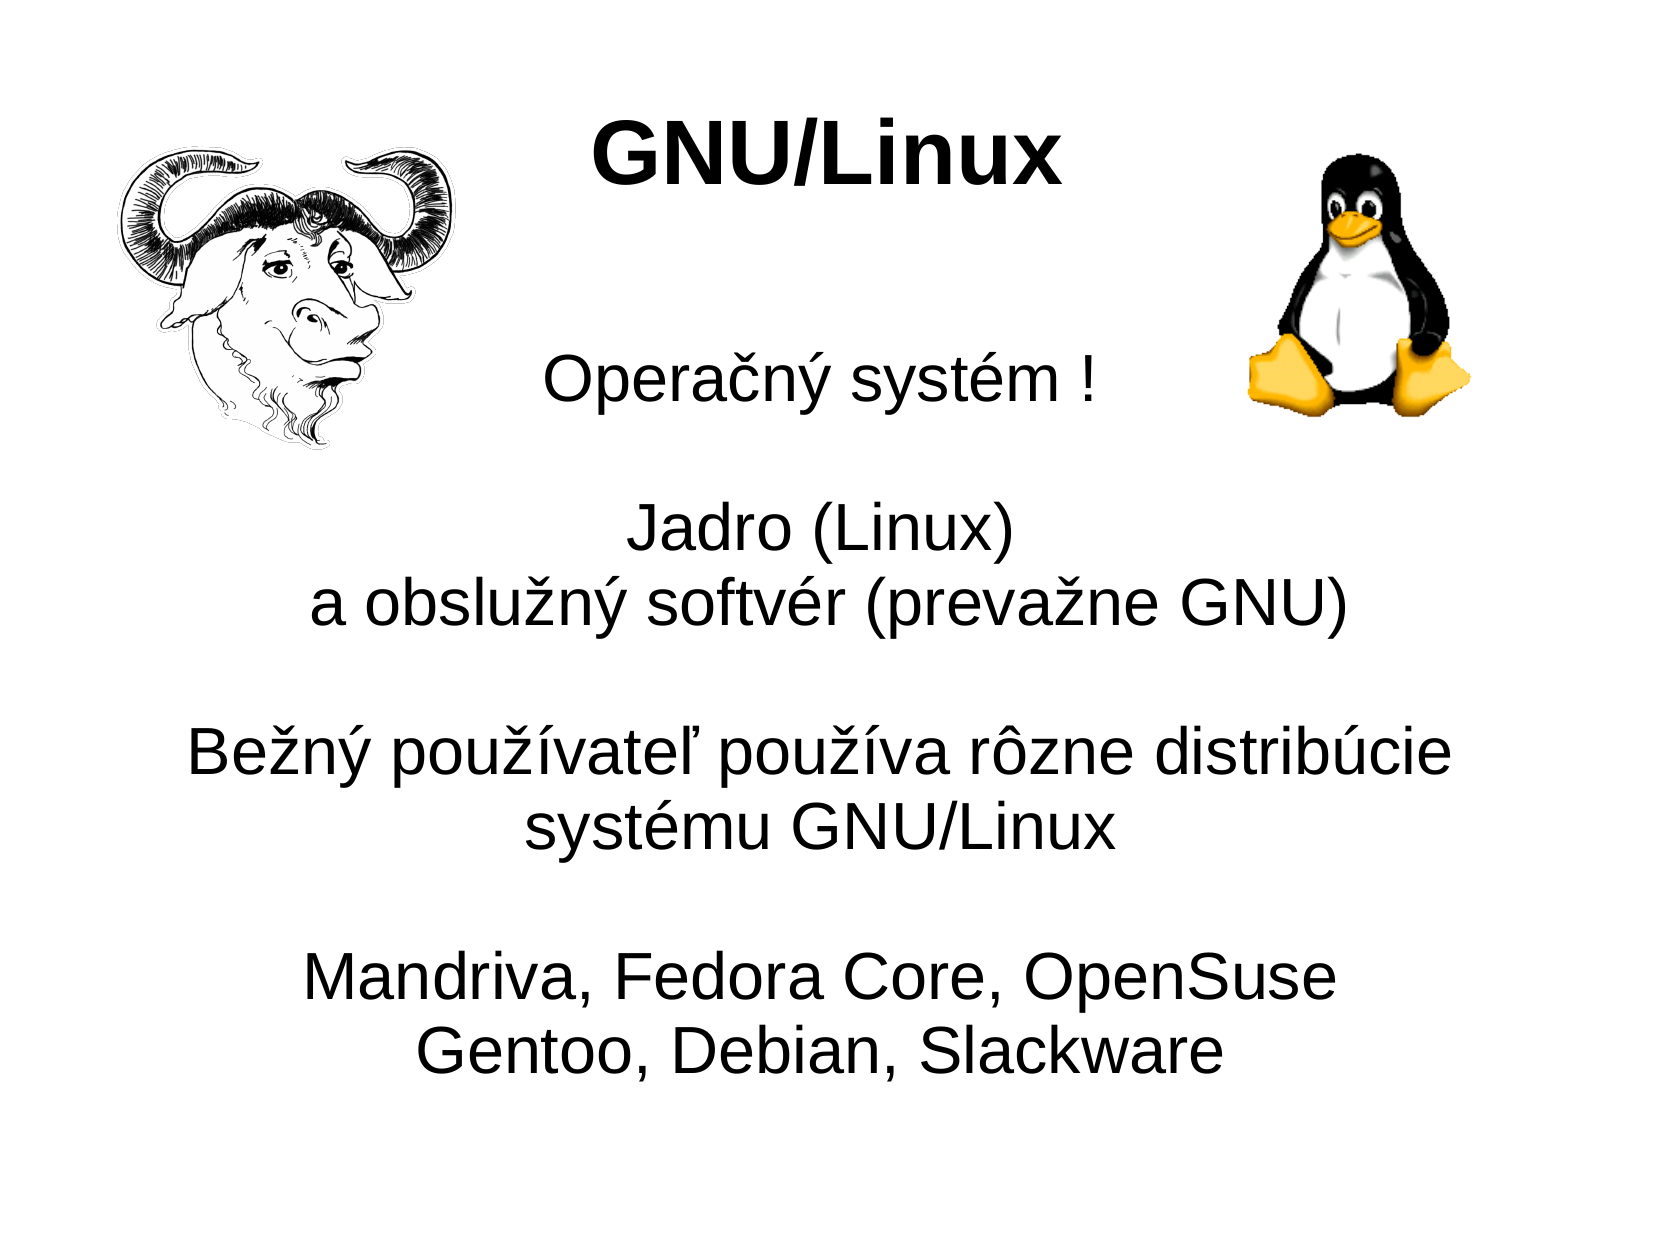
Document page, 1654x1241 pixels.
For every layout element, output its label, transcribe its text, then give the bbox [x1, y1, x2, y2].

subtitle Operačný systém ! Jadro (Linux) a obslužný softvér (prevažne GNU) Bežný používateľ používa rôzne distribúcie systému GNU/Linux Mandriva, Fedora Core, OpenSuse Gentoo, Debian, Slackware [76, 312, 1565, 1117]
picture [88, 116, 473, 467]
title GNU/Linux [82, 49, 1571, 257]
picture [1240, 141, 1475, 433]
